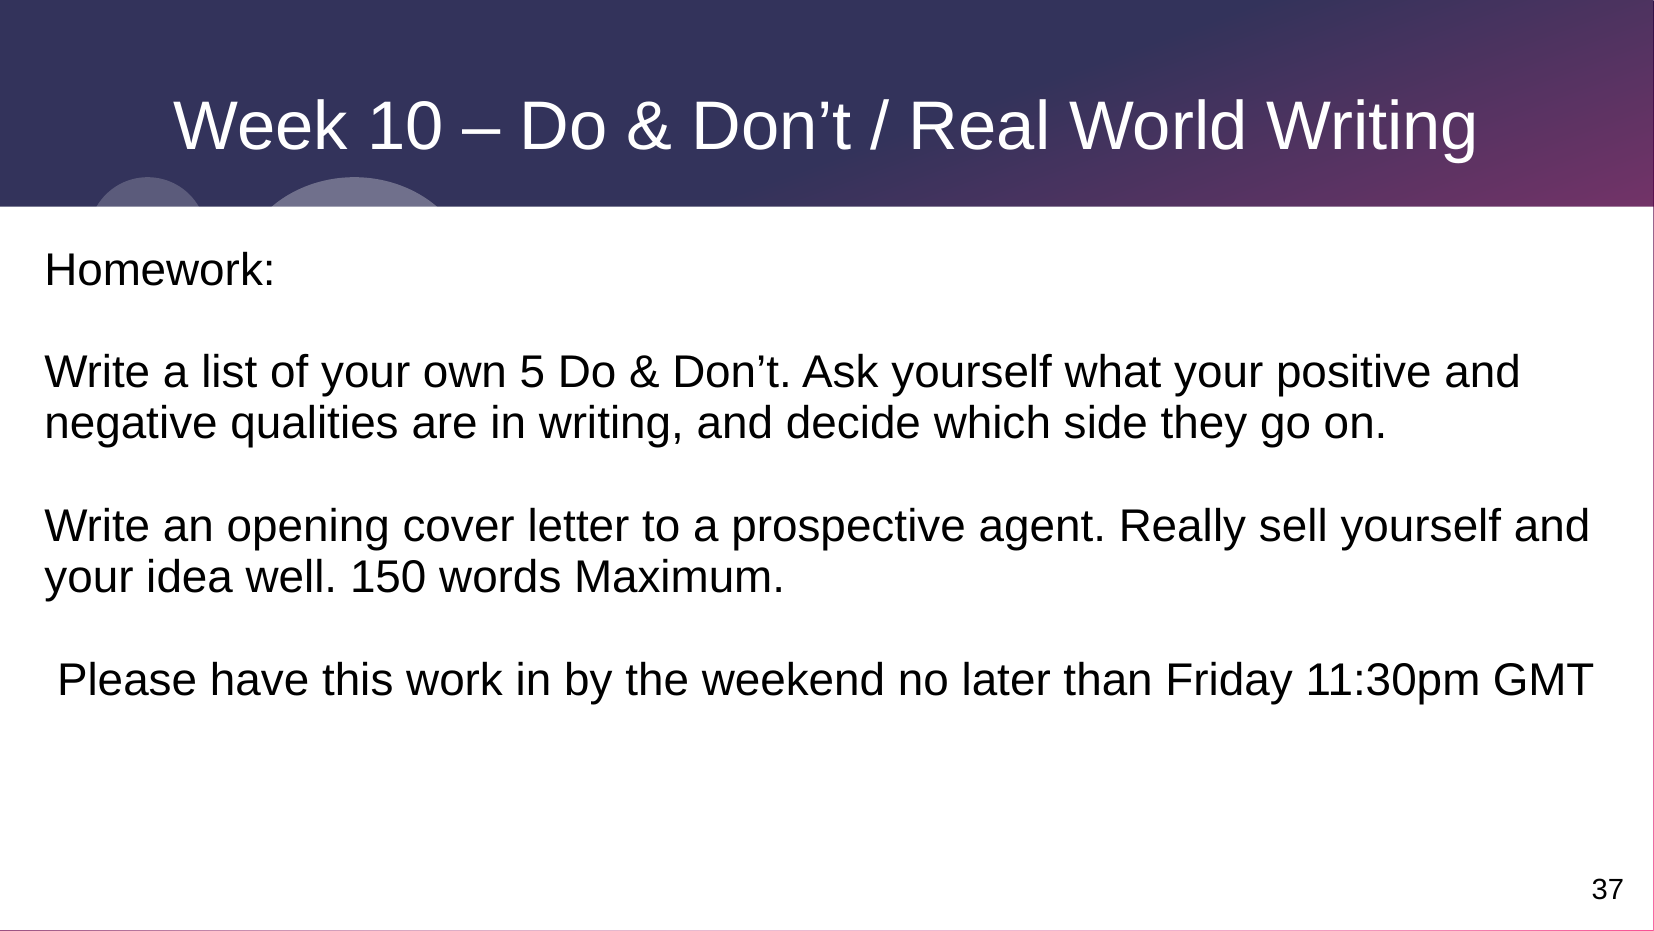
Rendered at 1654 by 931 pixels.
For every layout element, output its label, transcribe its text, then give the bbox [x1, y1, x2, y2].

title Week 10 – Do & Don’t / Real World Writing [29, 44, 1625, 207]
text_box Homework: Write a list of your own 5 Do & Don’t. Ask yourself what your positive and negative qualities are in writing, and decide which side they go on. Write an opening cover letter to a prospective agent. Really sell yourself and your idea well. 150 words Maximum. Please have this work in by the weekend no later than Friday 11:30pm GMT [29, 236, 1625, 916]
